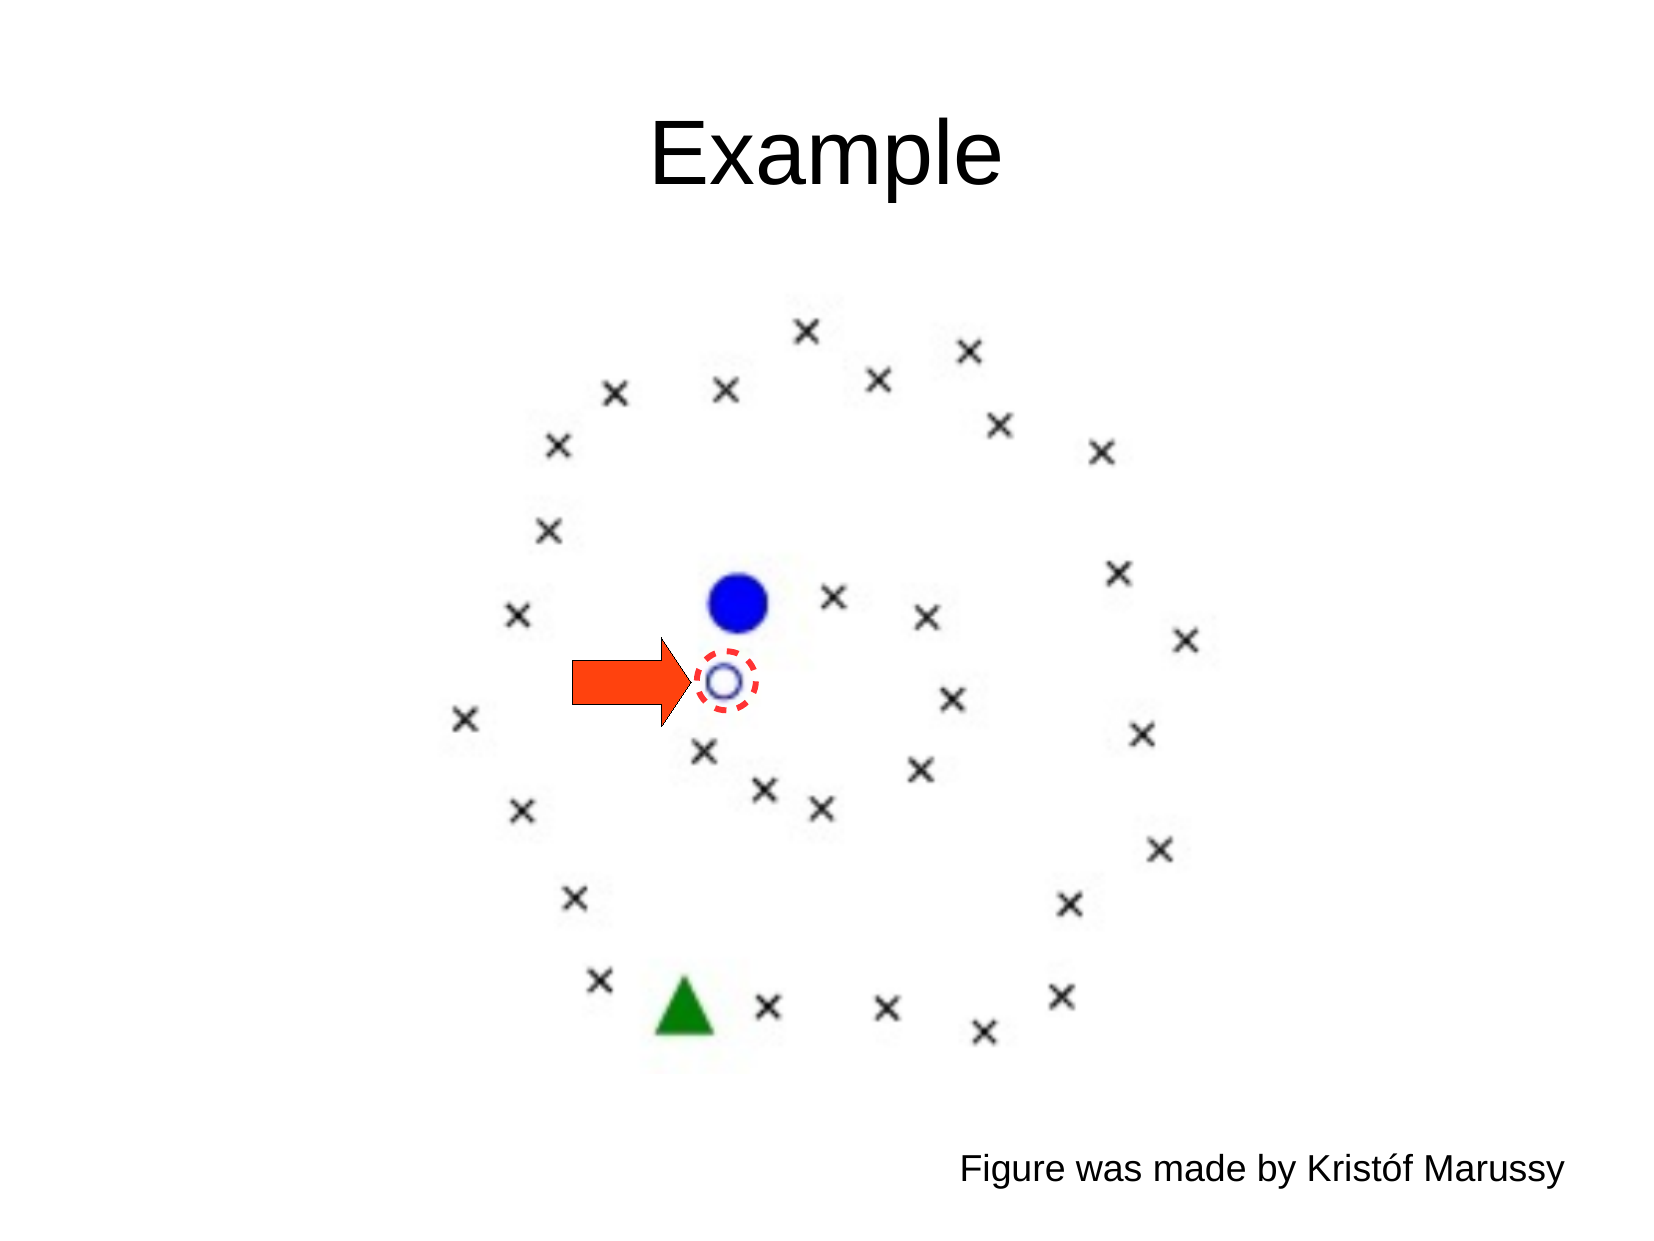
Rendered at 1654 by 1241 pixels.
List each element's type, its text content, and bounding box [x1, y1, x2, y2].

text_box Figure was made by Kristóf Marussy [944, 1139, 1579, 1197]
picture [424, 279, 1237, 1074]
text_box [572, 637, 692, 727]
title Example [82, 49, 1571, 257]
